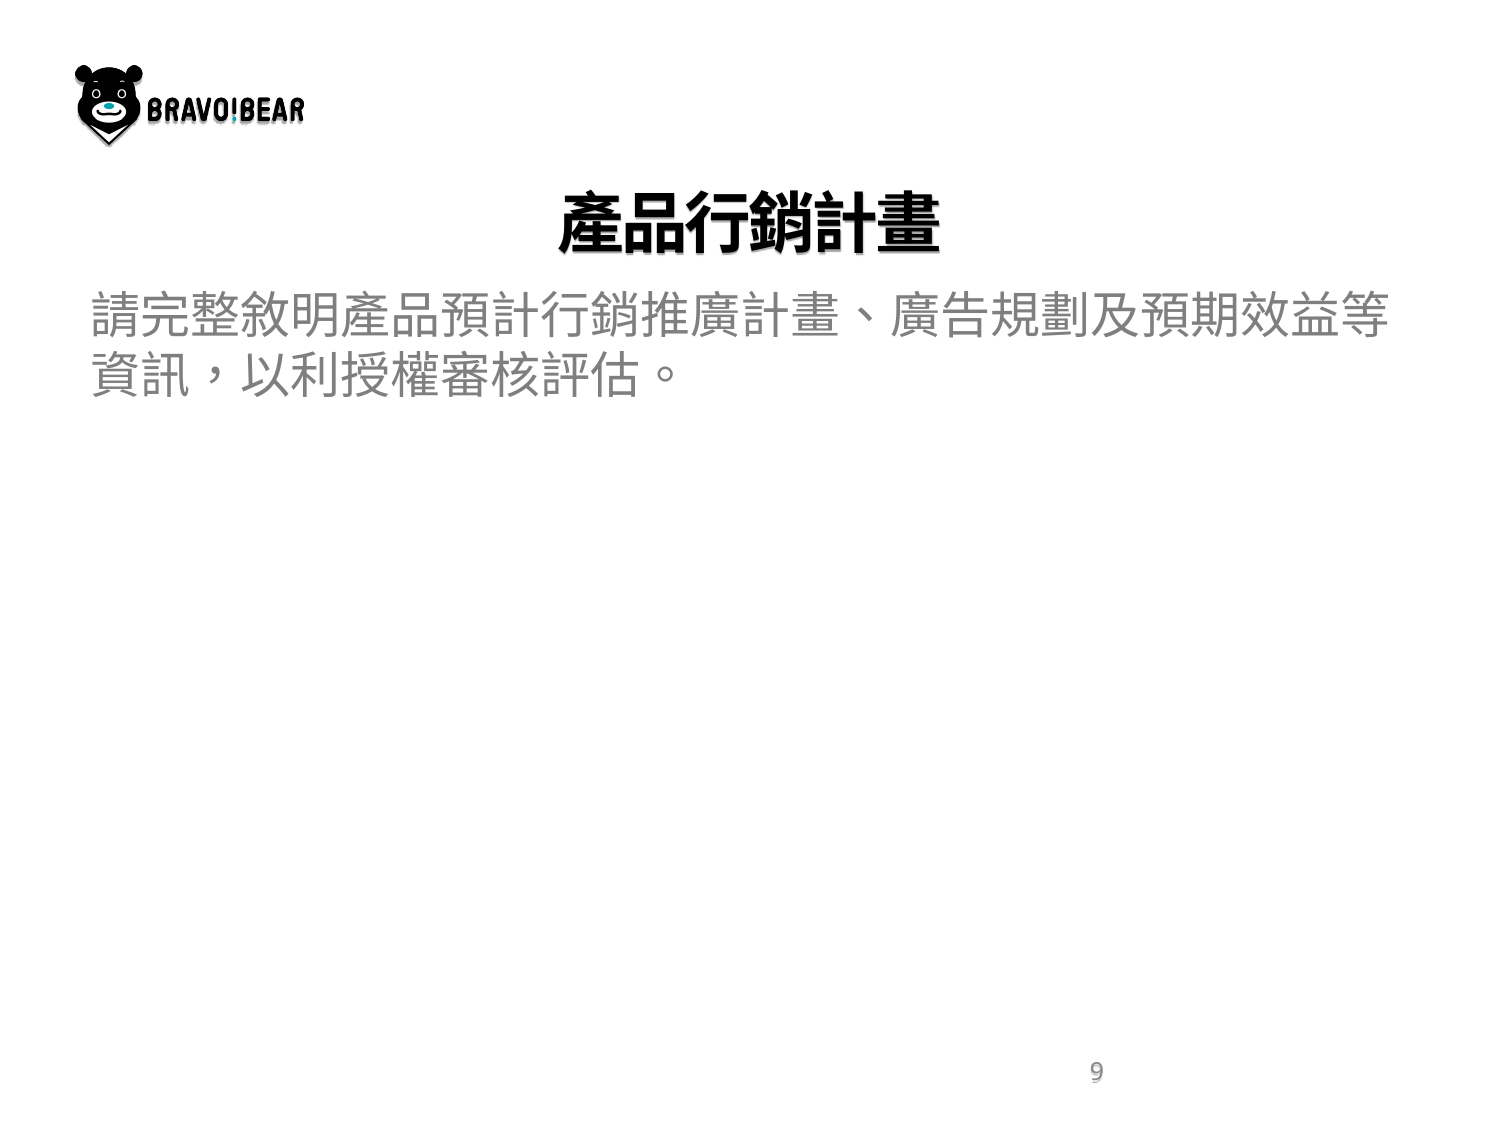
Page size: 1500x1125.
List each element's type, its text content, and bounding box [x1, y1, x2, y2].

list 請完整敘明產品預計行銷推廣計畫、廣告規劃及預期效益等資訊，以利授權審核評估。 [75, 276, 1426, 1013]
text_box [1074, 1042, 1426, 1103]
